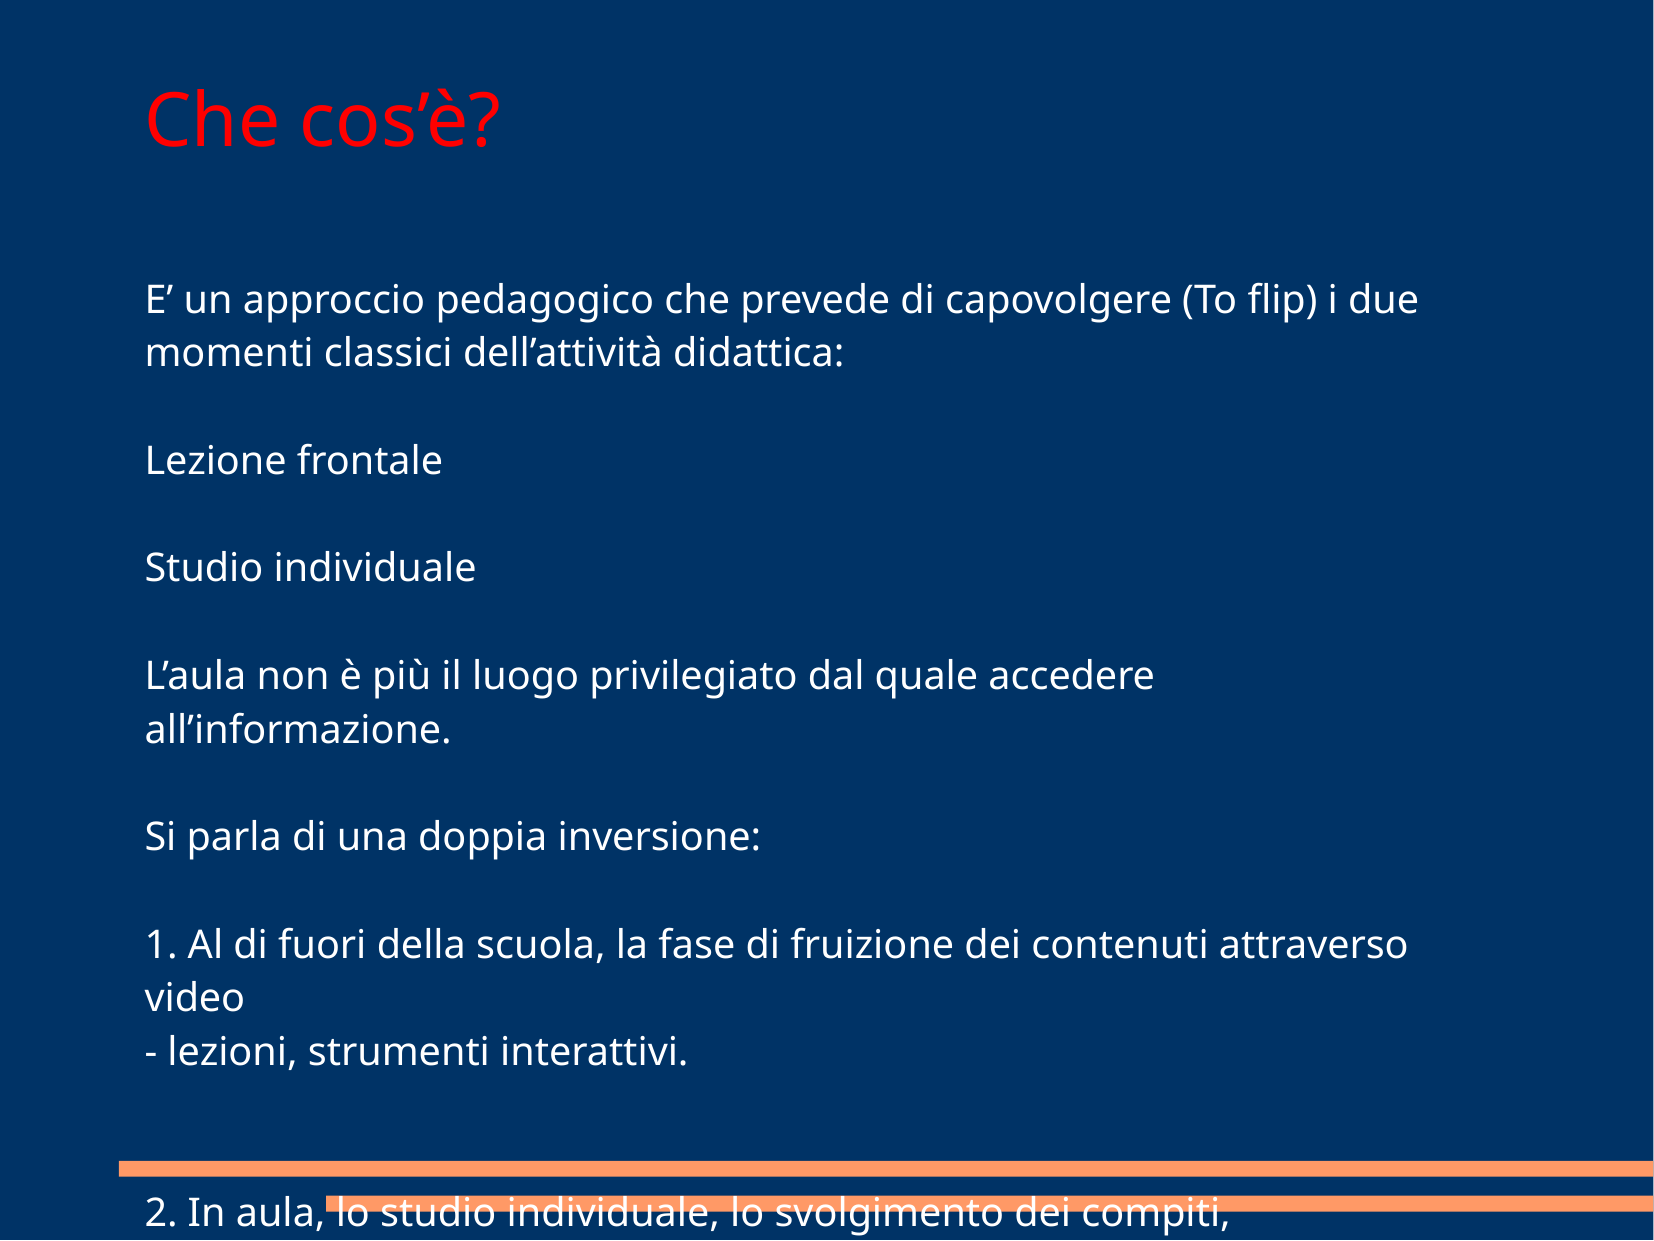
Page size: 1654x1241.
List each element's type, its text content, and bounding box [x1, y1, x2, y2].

text_box Che cos’è? E’ un approccio pedagogico che prevede di capovolgere (To flip) i due momenti classici dell’attività didattica: Lezione frontale Studio individuale L’aula non è più il luogo privilegiato dal quale accedere all’informazione. Si parla di una doppia inversione: 1. Al di fuori della scuola, la fase di fruizione dei contenuti attraverso video - lezioni, strumenti interattivi. 2. In aula, lo studio individuale, lo svolgimento dei compiti, l’interiorizzazione dei contenuti. La classe diventa «comunità pratica». [129, 59, 1444, 1123]
